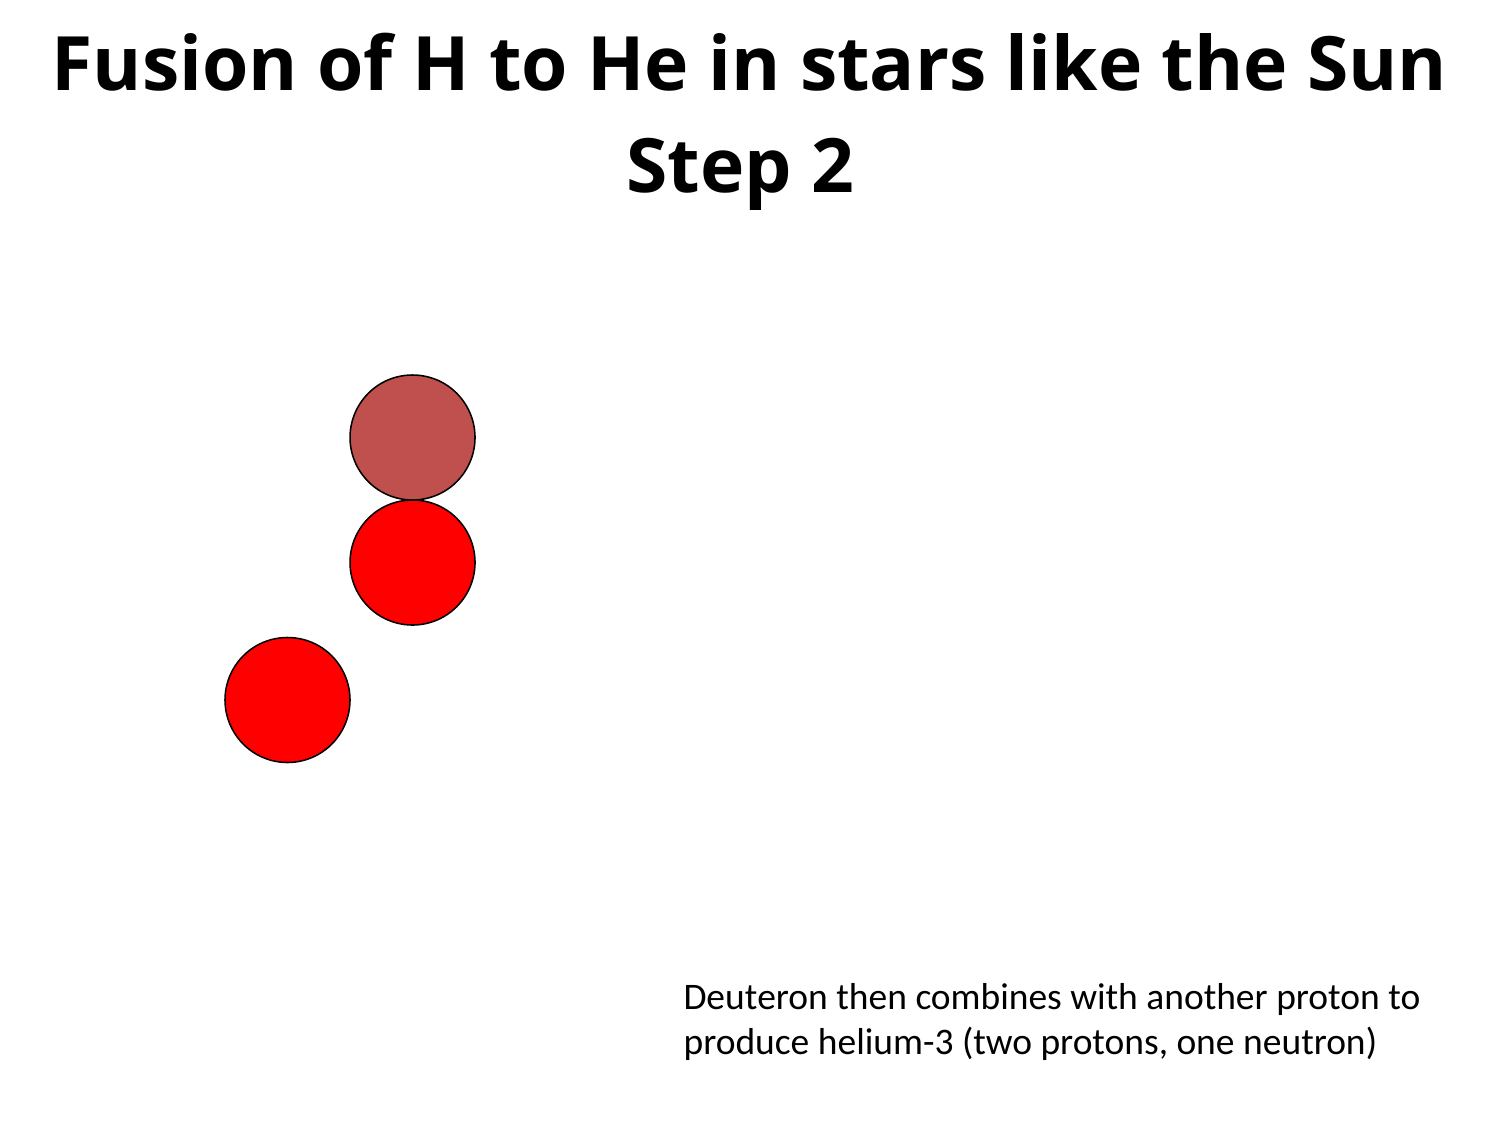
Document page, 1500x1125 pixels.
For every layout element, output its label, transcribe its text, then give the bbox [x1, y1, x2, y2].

text_box [350, 375, 476, 626]
text_box Deuteron then combines with another proton to produce helium-3 (two protons, one neutron) [668, 964, 1500, 1070]
title Fusion of H to He in stars like the Sun Step 2 [30, 25, 1471, 200]
text_box [225, 637, 351, 763]
